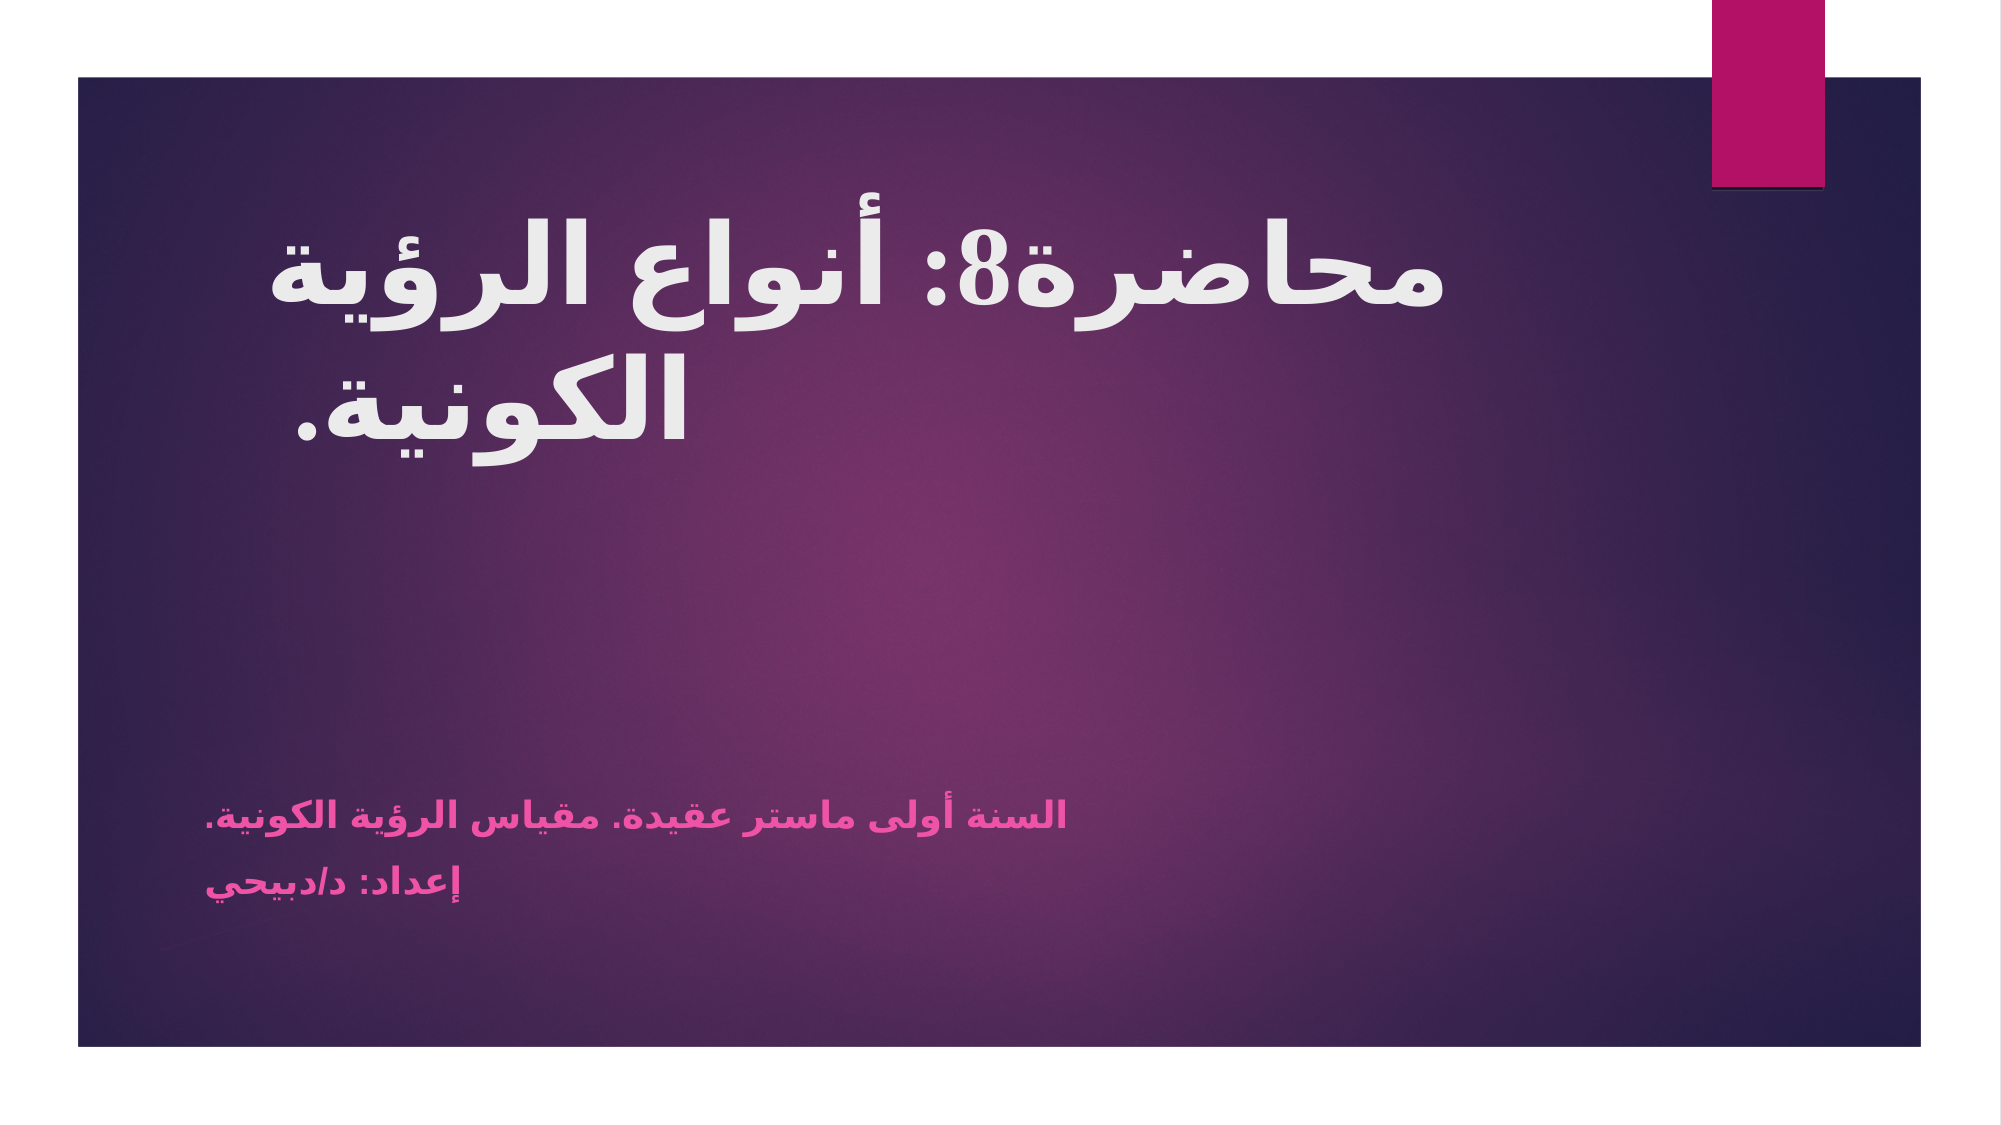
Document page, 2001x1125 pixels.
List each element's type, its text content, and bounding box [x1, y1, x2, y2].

title محاضرة8: أنواع الرؤية الكونية. [249, 184, 1750, 429]
subtitle السنة أولى ماستر عقيدة. مقياس الرؤية الكونية. إعداد: د/دبيحي [189, 783, 1638, 926]
